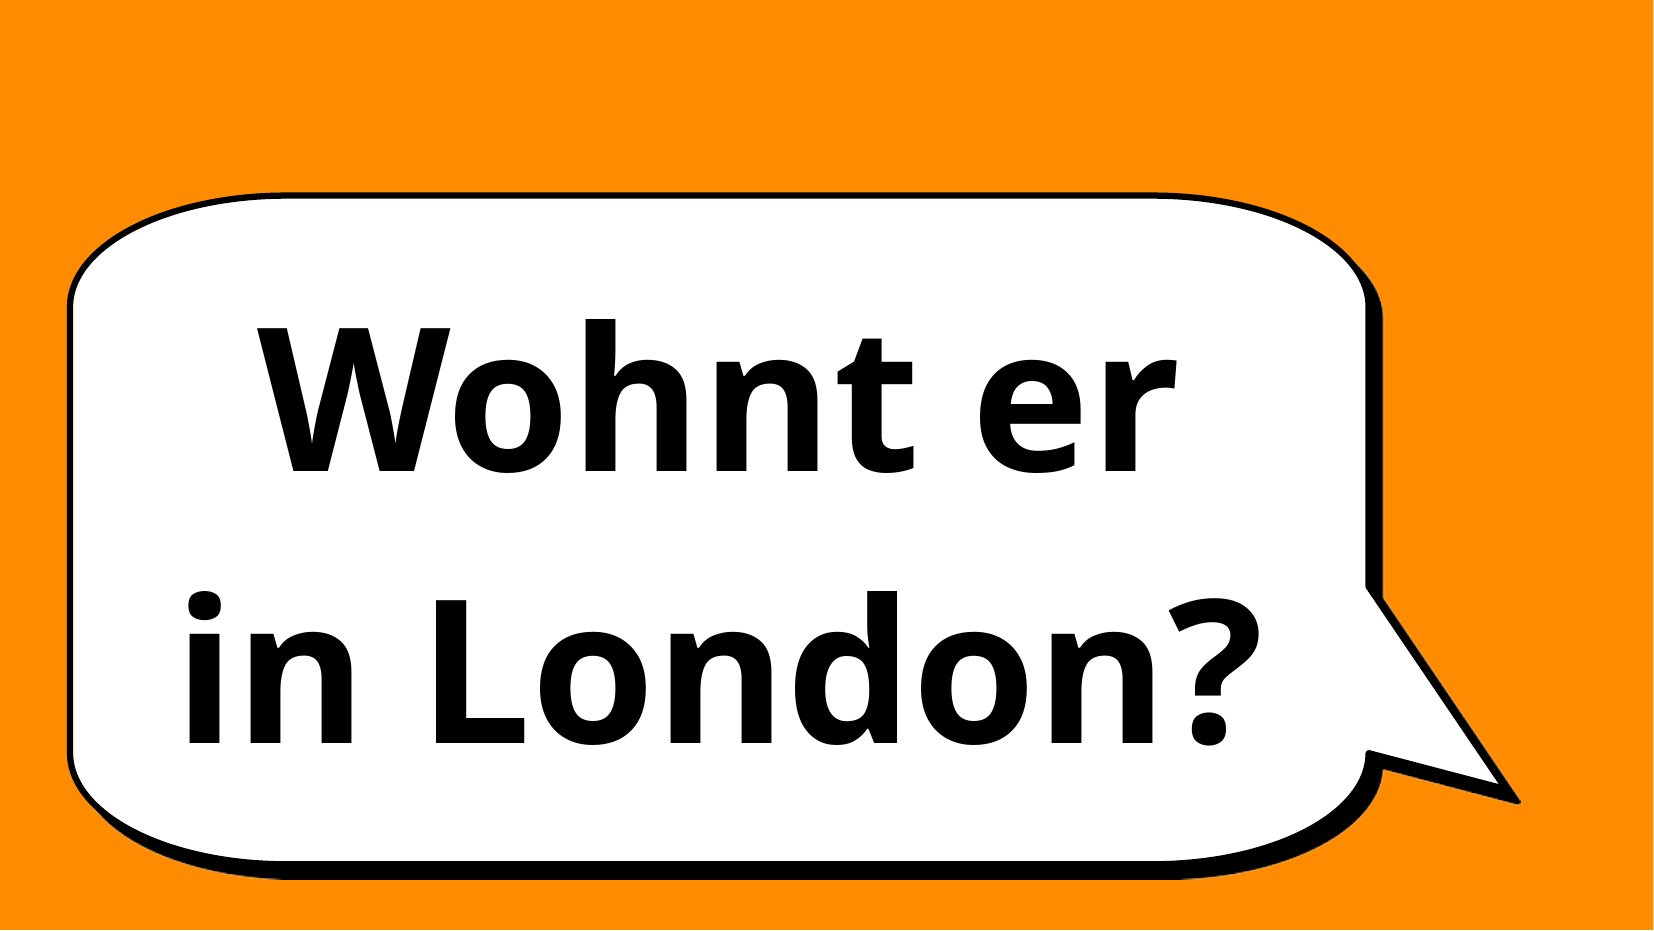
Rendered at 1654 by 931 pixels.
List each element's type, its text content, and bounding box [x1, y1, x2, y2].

text_box Wohnt er in London? [70, 195, 1506, 865]
